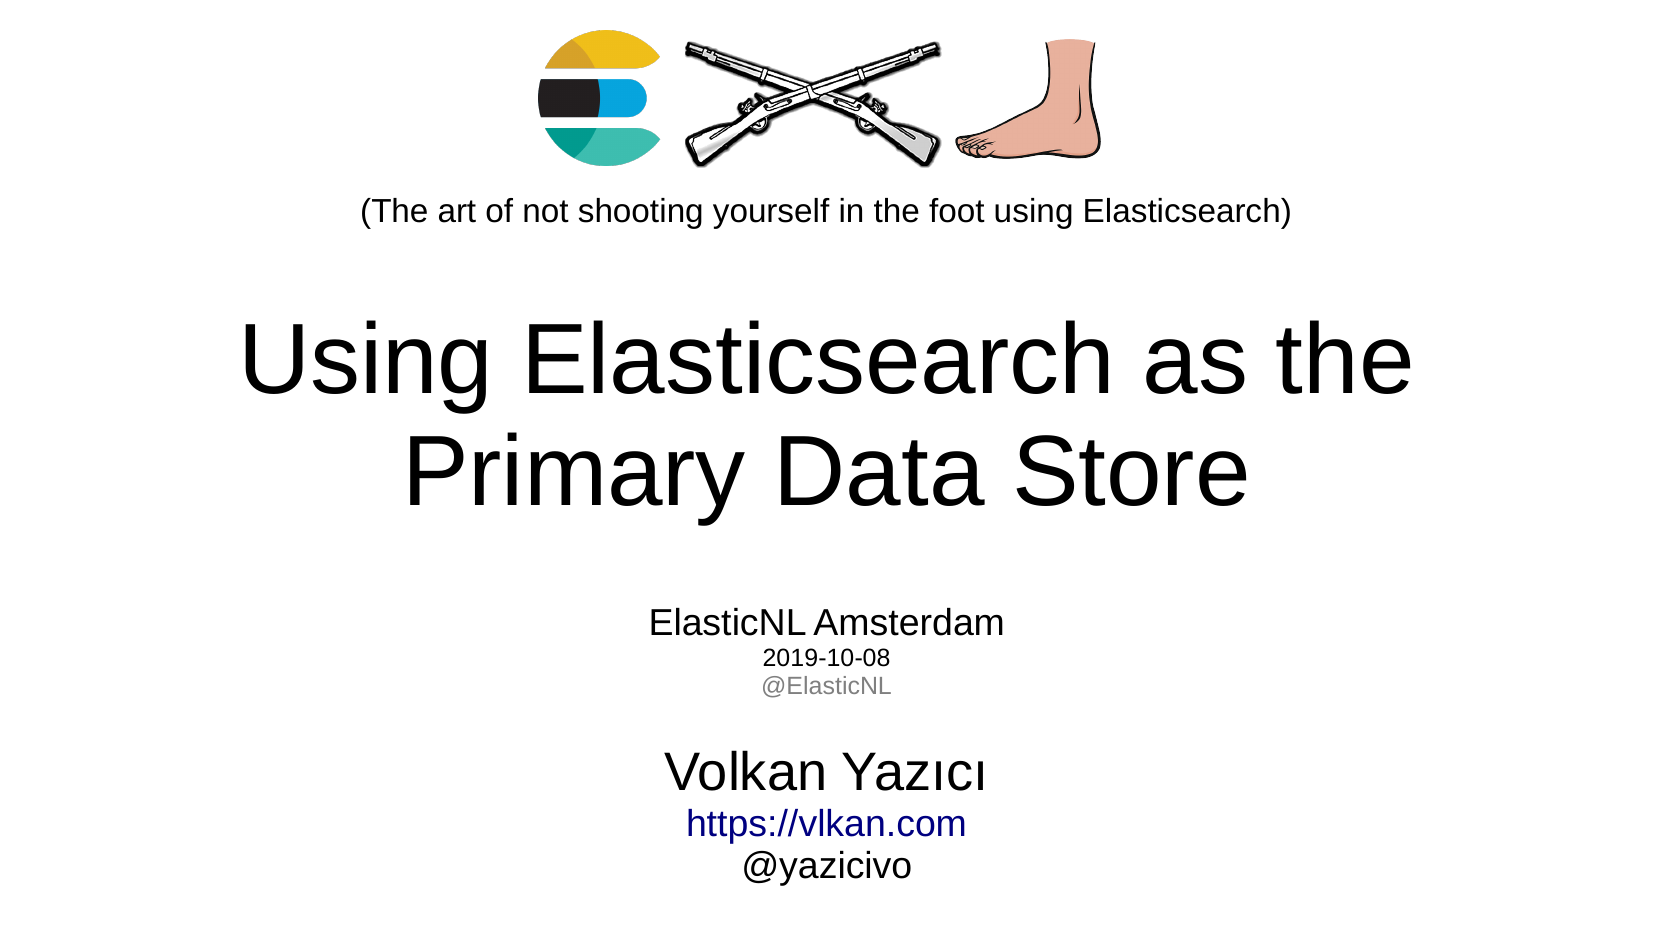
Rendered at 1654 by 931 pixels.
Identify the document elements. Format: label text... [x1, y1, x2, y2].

subtitle (The art of not shooting yourself in the foot using Elasticsearch) Using Elasticsearch as the Primary Data Store ElasticNL Amsterdam 2019-10-08 @ElasticNL Volkan Yazıcı https://vlkan.com @yazicivo [82, 178, 1571, 901]
picture [955, 39, 1101, 159]
picture [521, 13, 950, 183]
